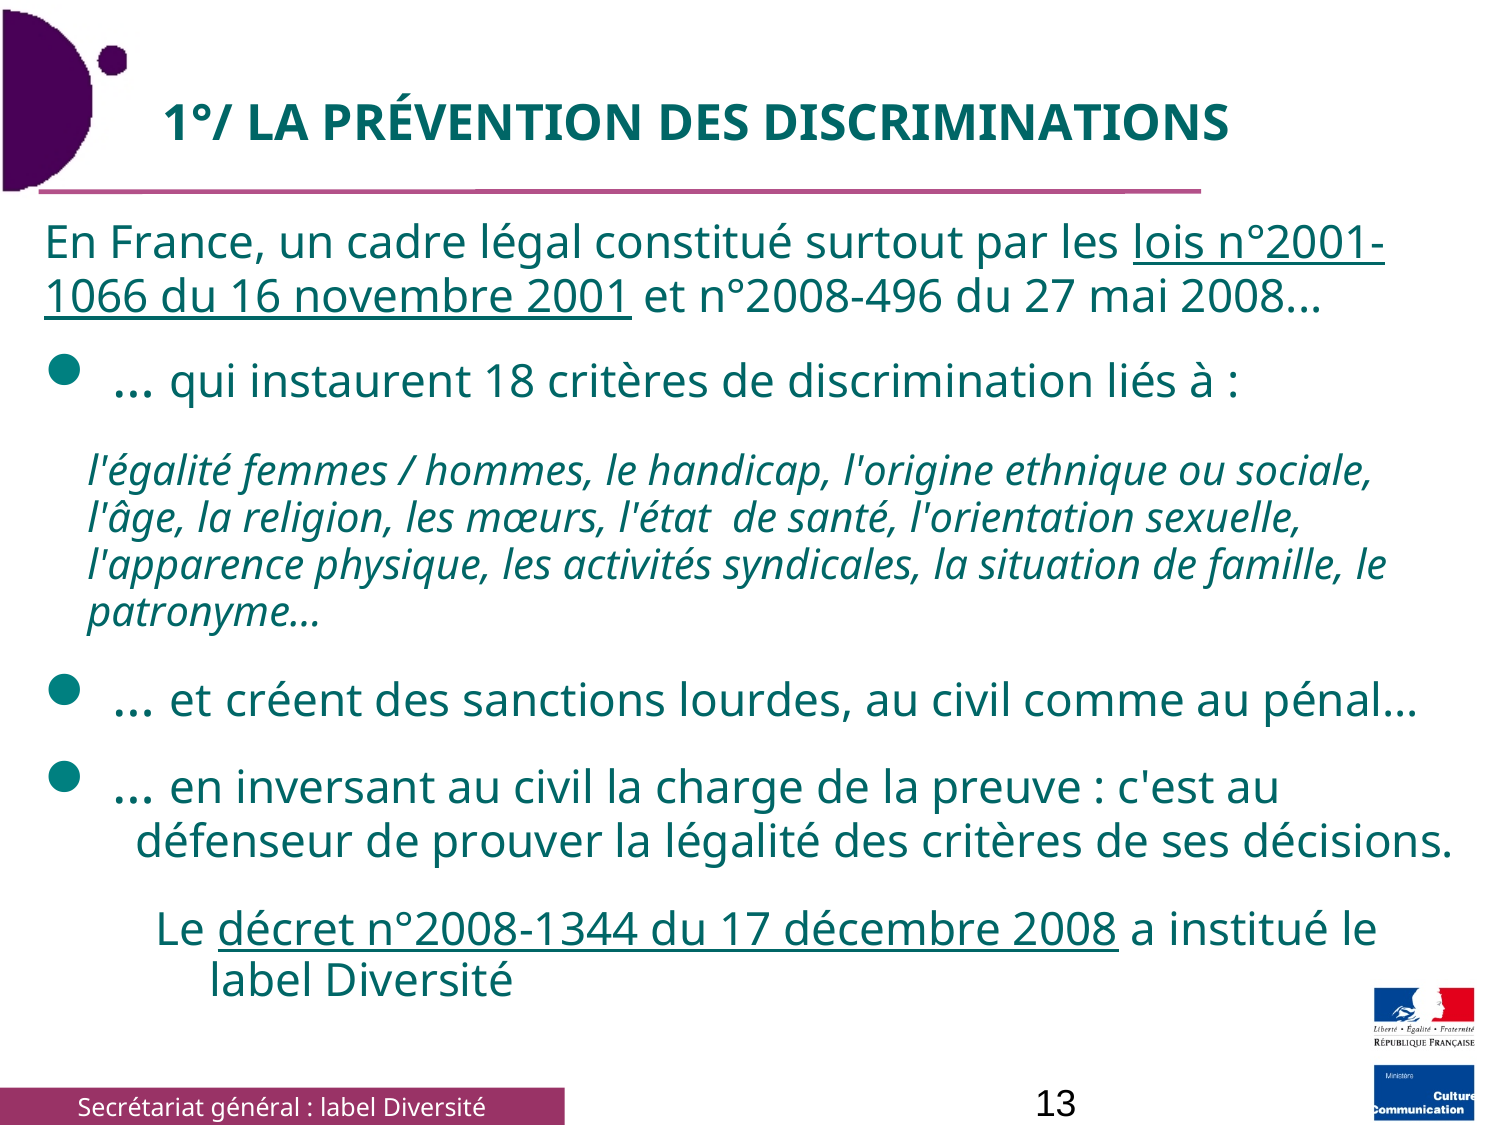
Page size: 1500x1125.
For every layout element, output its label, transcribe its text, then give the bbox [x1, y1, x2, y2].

text_box … et créent des sanctions lourdes, au civil comme au pénal... [29, 657, 1477, 741]
picture [0, 0, 149, 204]
text_box … qui instaurent 18 critères de discrimination liés à : l'égalité femmes / hommes, le handicap, l'origine ethnique ou sociale, l'âge, la religion, les mœurs, l'état de santé, l'orientation sexuelle, l'apparence physique, les activités syndicales, la situation de famille, le patronyme... [29, 337, 1477, 657]
picture [1370, 979, 1477, 1125]
text_box 1°/ LA PRÉVENTION DES DISCRIMINATIONS [147, 81, 1418, 160]
text_box En France, un cadre légal constitué surtout par les lois n°2001-1066 du 16 novembre 2001 et n°2008-496 du 27 mai 2008... [29, 206, 1418, 334]
text_box … en inversant au civil la charge de la preuve : c'est au défenseur de prouver la légalité des critères de ses décisions. [29, 743, 1477, 879]
text_box Le décret n°2008-1344 du 17 décembre 2008 a institué le label Diversité [29, 893, 1447, 1018]
text_box <numéro> [1020, 1071, 1370, 1125]
